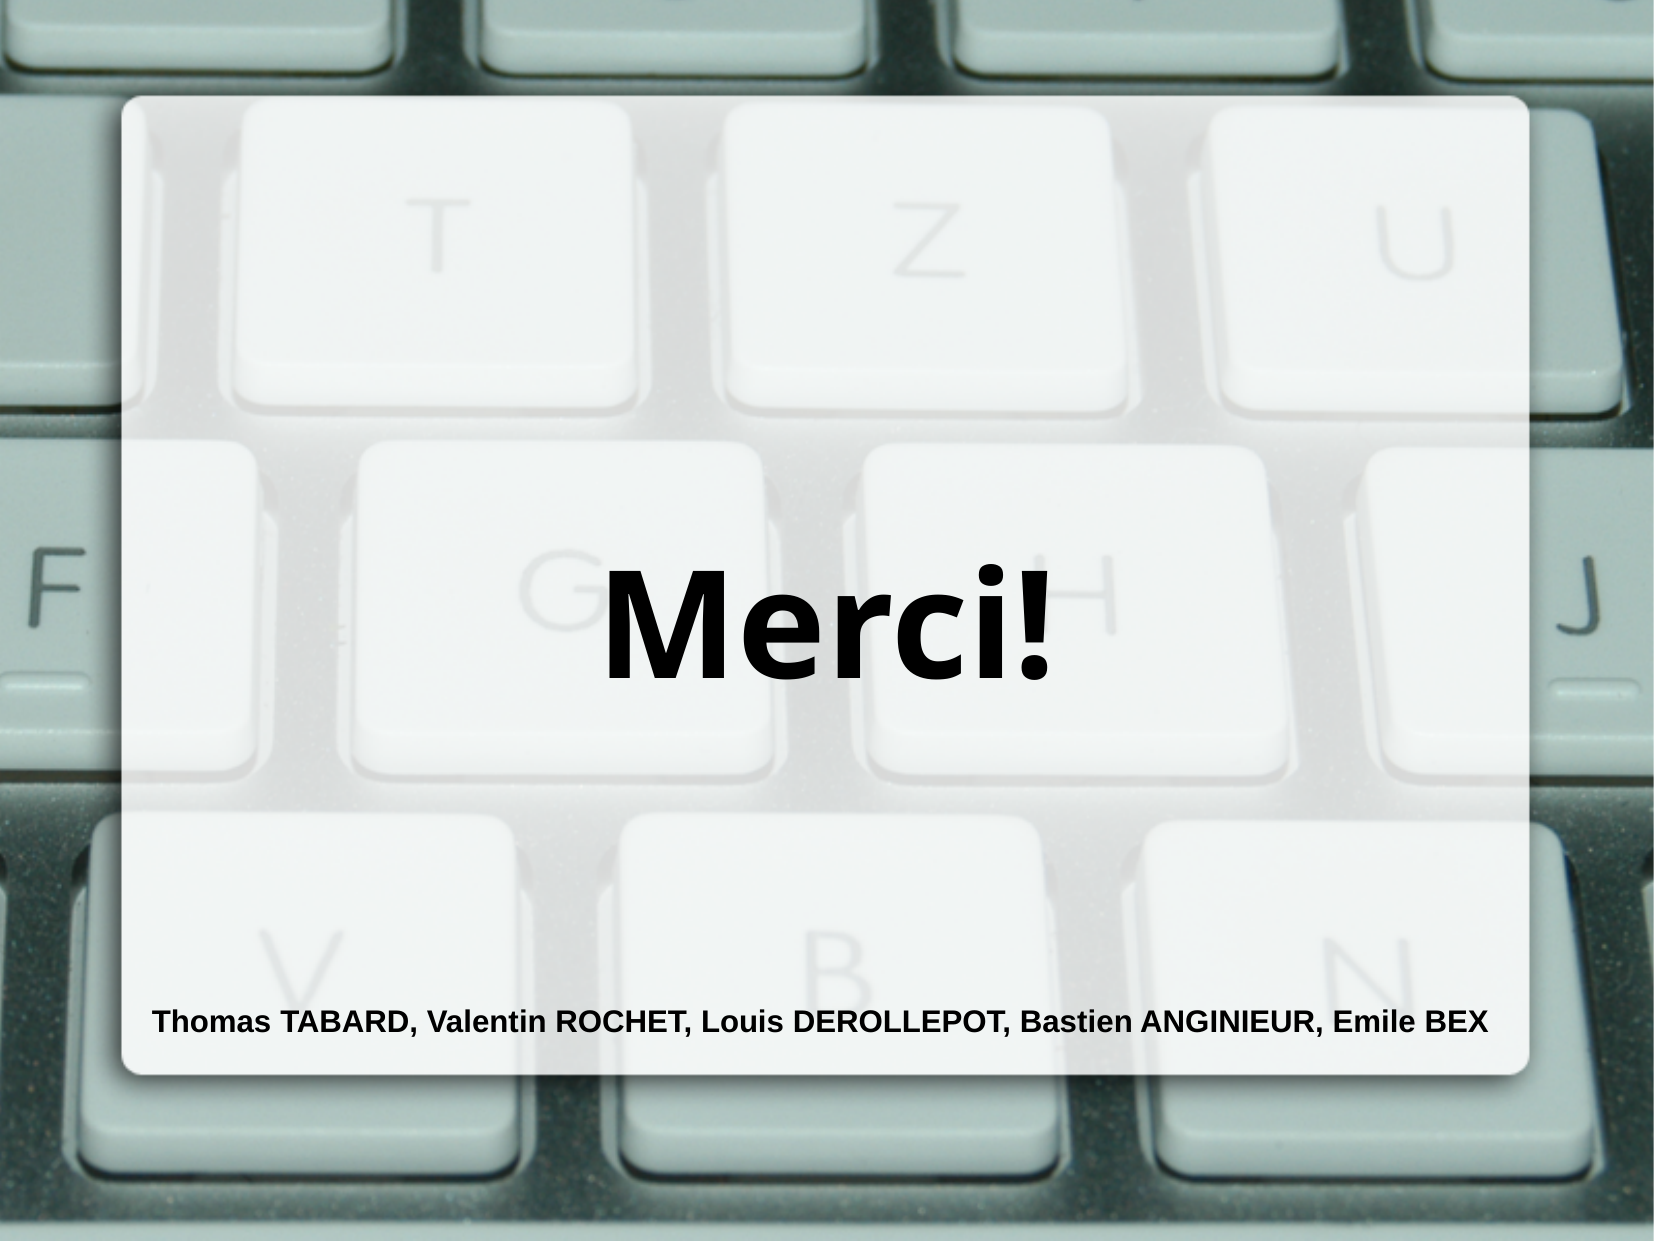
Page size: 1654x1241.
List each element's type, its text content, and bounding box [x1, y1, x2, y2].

subtitle Thomas TABARD, Valentin ROCHET, Louis DEROLLEPOT, Bastien ANGINIEUR, Emile BEX [141, 992, 1501, 1052]
picture [0, 0, 1654, 1241]
title Merci! [141, 516, 1512, 724]
